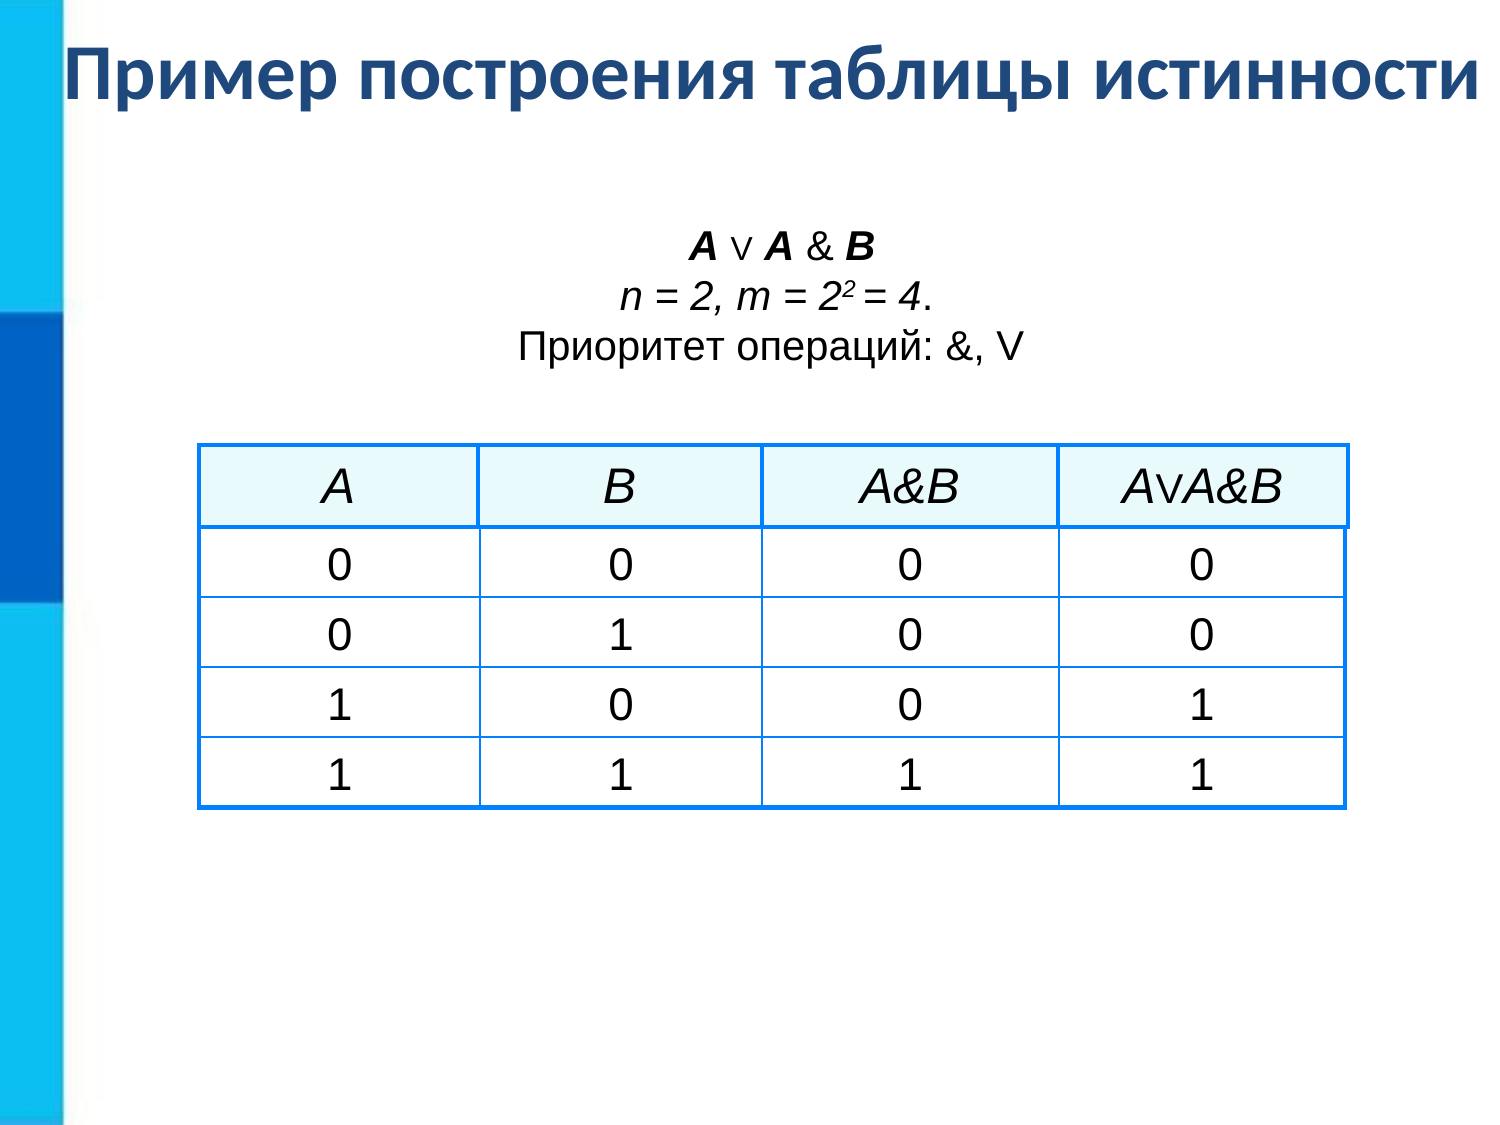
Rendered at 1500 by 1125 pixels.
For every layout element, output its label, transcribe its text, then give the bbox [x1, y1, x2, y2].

table_cell 1 [481, 738, 761, 805]
table_cell 0 [1060, 598, 1343, 666]
table_cell 0 [763, 598, 1058, 666]
table_cell 0 [201, 598, 479, 666]
text_box А V A & B n = 2, m = 22 = 4. Приоритет операций: &, V [46, 210, 1459, 377]
picture [0, 154, 1500, 1125]
table_cell 1 [763, 738, 1058, 805]
table_cell 0 [481, 668, 761, 736]
table_cell 1 [201, 738, 479, 805]
table_cell 1 [481, 598, 761, 666]
table_header A&B [764, 447, 1056, 525]
table_cell 0 [763, 668, 1058, 736]
table_cell 1 [201, 668, 479, 736]
table_header A [201, 447, 476, 525]
table_header 0 [1060, 528, 1343, 596]
table_header 0 [201, 528, 479, 596]
table_cell 1 [1060, 738, 1343, 805]
table_header 0 [481, 528, 761, 596]
table_cell 1 [1060, 668, 1343, 736]
table_header B [480, 447, 760, 525]
text_box Пример построения таблицы истинности [35, 0, 1500, 154]
table_header 0 [763, 528, 1058, 596]
table_header AVA&B [1060, 447, 1346, 525]
